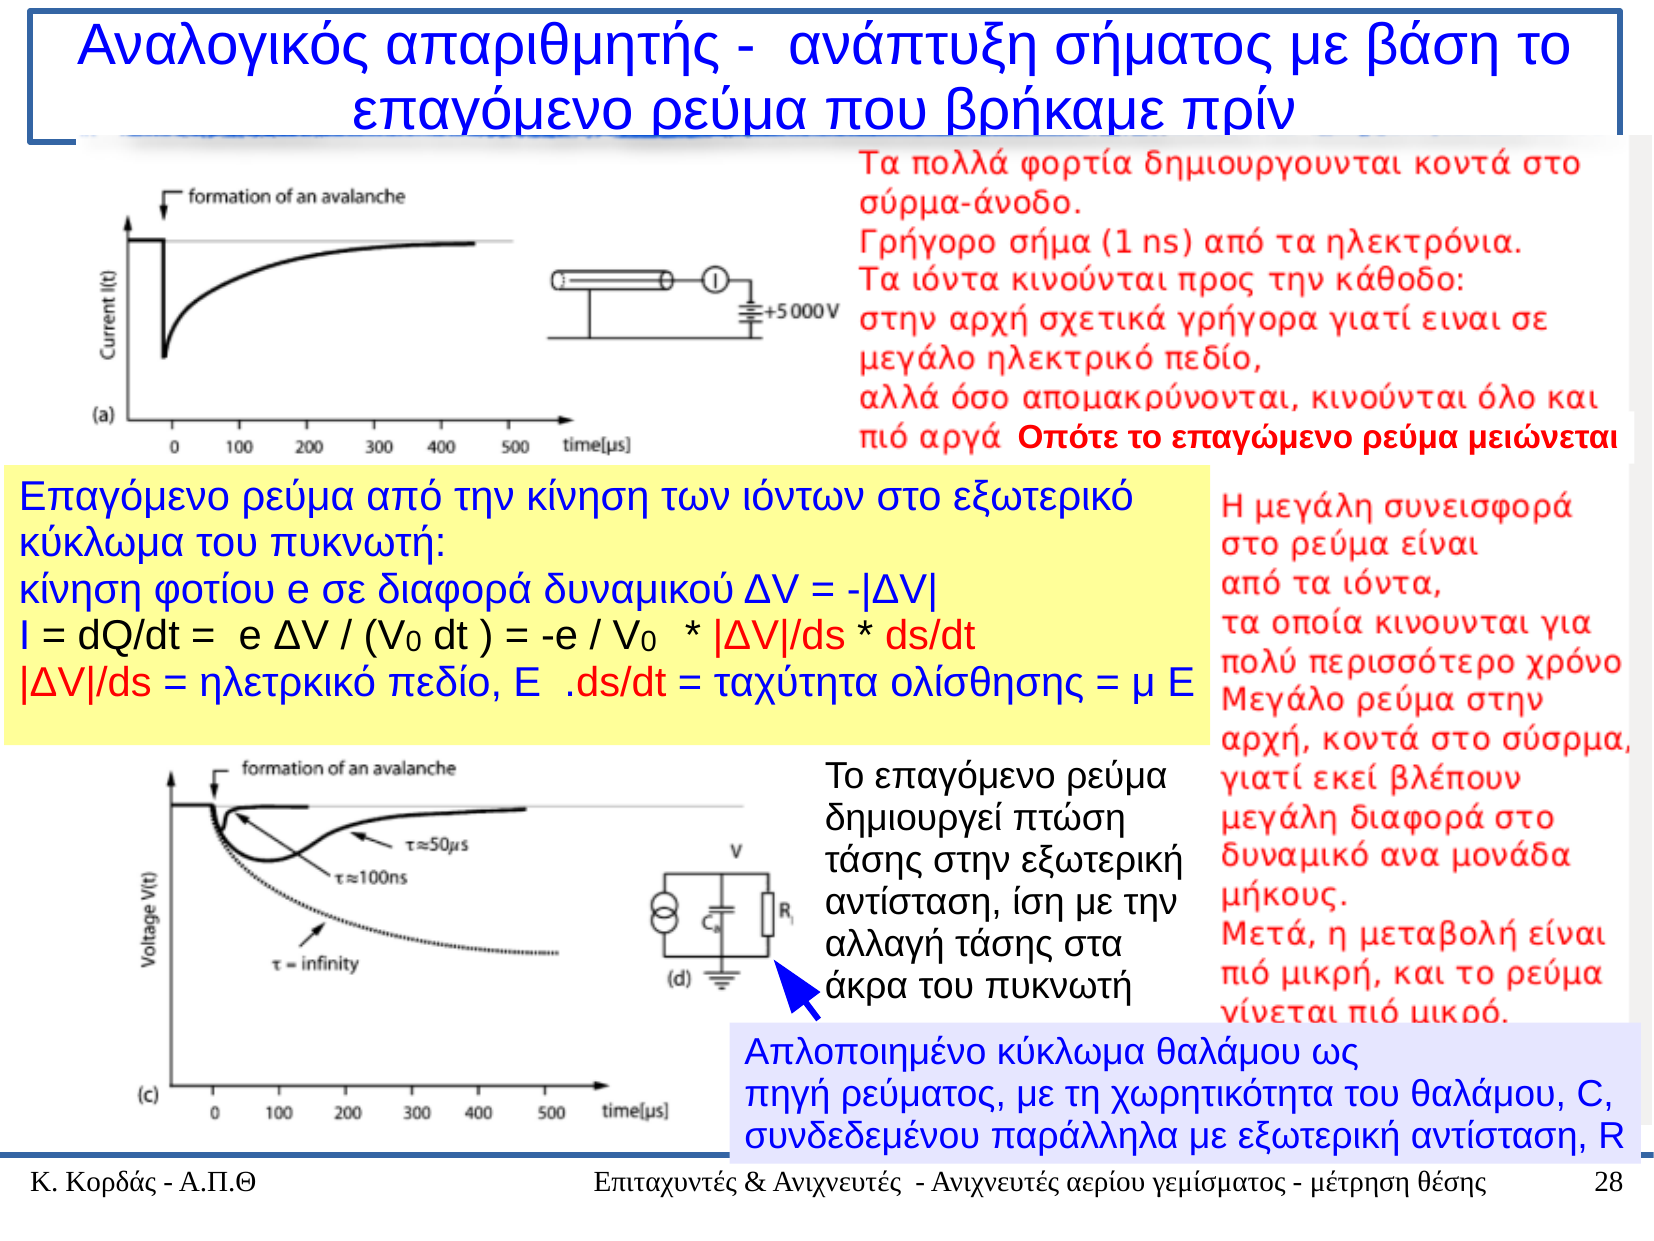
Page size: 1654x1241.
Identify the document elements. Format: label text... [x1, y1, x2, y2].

title Αναλογικός απαριθμητής - ανάπτυξη σήματος με βάση το επαγόμενο ρεύμα που βρήκαμε πρίν [30, 11, 1621, 142]
text_box Απλοποιημένο κύκλωμα θαλάμου ως πηγή ρεύματος, με τη χωρητικότητα του θαλάμου, C, συνδεδεμένου παράλληλα με εξωτερική αντίσταση, R [729, 1022, 1641, 1164]
text_box Οπότε το επαγώμενο ρεύμα μειώνεται [1002, 411, 1634, 464]
text_box Το επαγόμενο ρεύμα δημιουργεί πτώση τάσης στην εξωτερική αντίσταση, ίση με την αλλαγή τάσης στα άκρα του πυκνωτή [810, 747, 1209, 1015]
text_box Επαγόμενο ρεύμα από την κίνηση των ιόντων στο εξωτερικό κύκλωμα του πυκνωτή: κίνηση φοτίου e σε διαφορά δυναμικού ΔV = -|ΔV| I = dQ/dt = e ΔV / (V0 dt ) = -e / V0 * |ΔV|/ds * ds/dt |ΔV|/ds = ηλετρκικό πεδίο, Ε .ds/dt = ταχύτητα ολίσθησης = μ Ε [4, 465, 1210, 746]
picture [76, 135, 1652, 1125]
